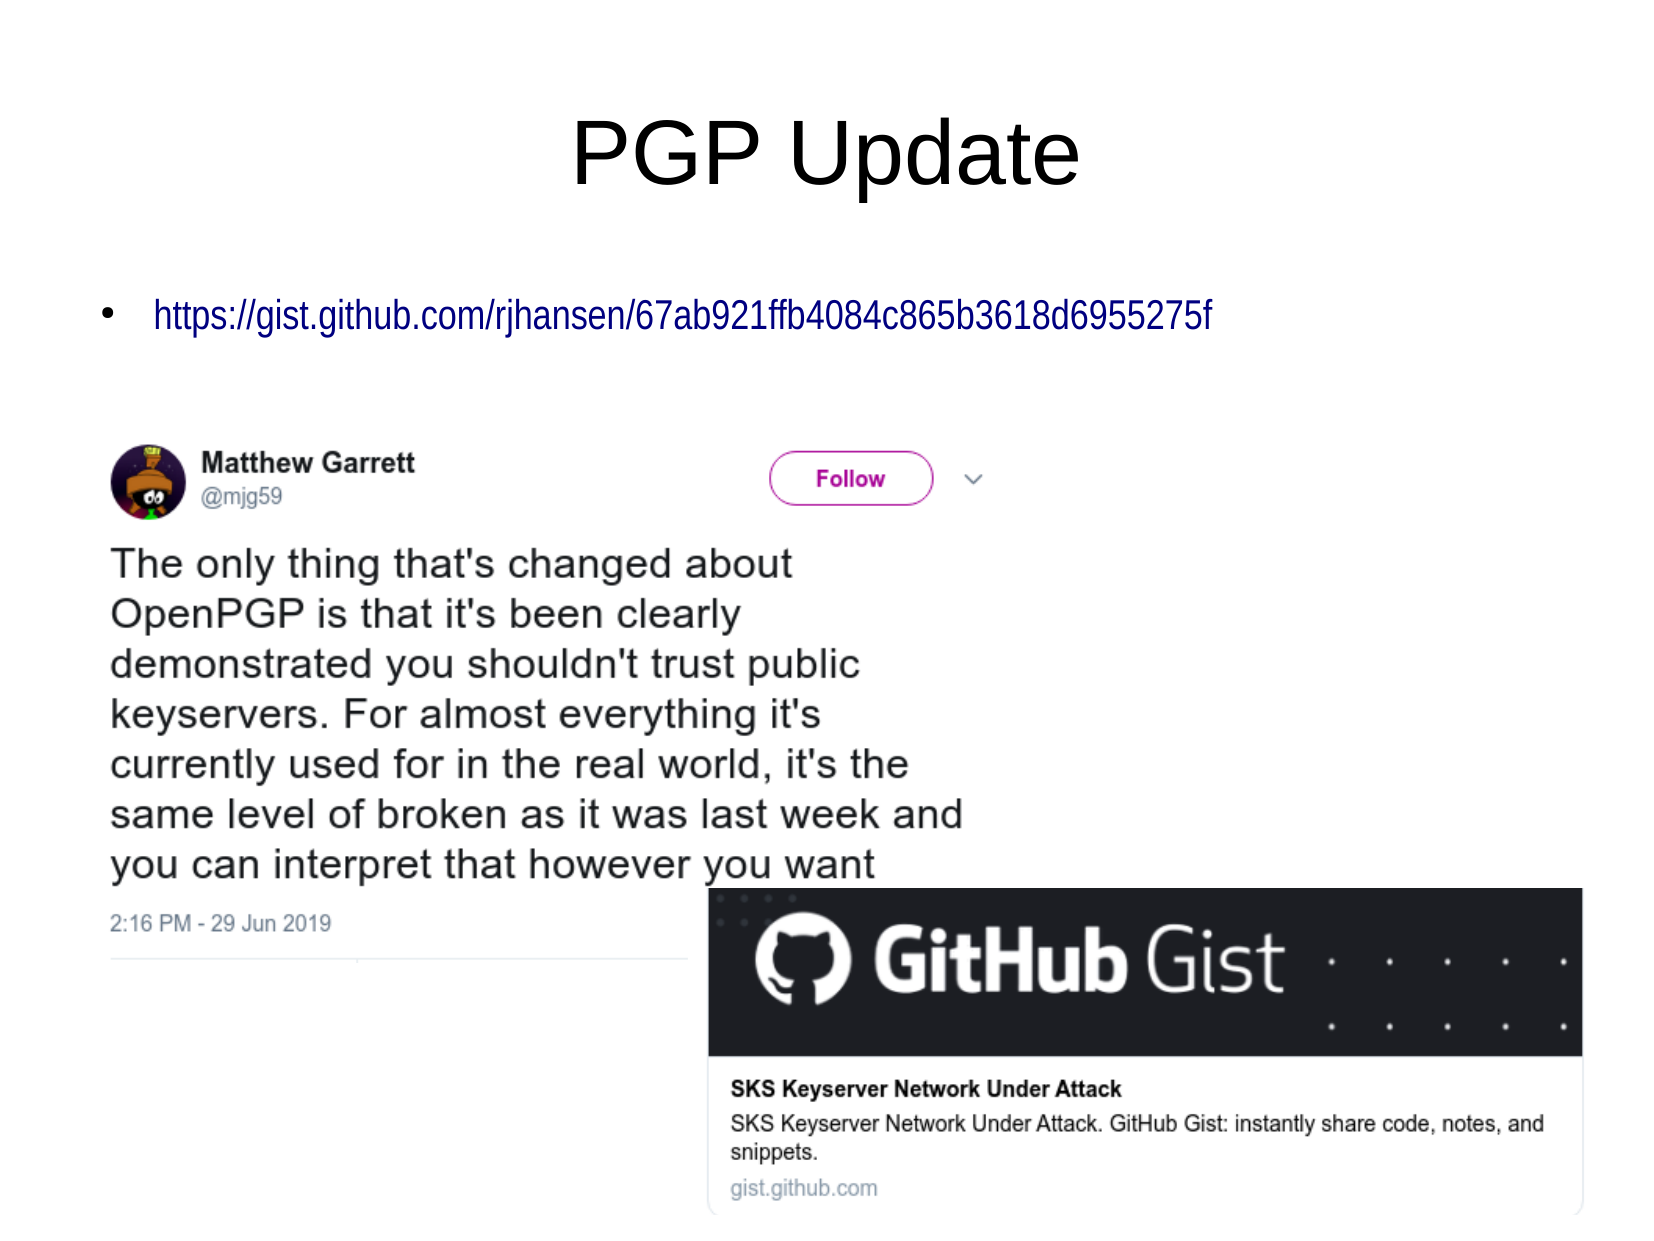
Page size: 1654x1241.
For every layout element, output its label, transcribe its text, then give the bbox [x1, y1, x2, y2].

title PGP Update [82, 49, 1571, 257]
picture [97, 423, 1606, 1215]
list https://gist.github.com/rjhansen/67ab921ffb4084c865b3618d6955275f [82, 290, 1571, 1010]
